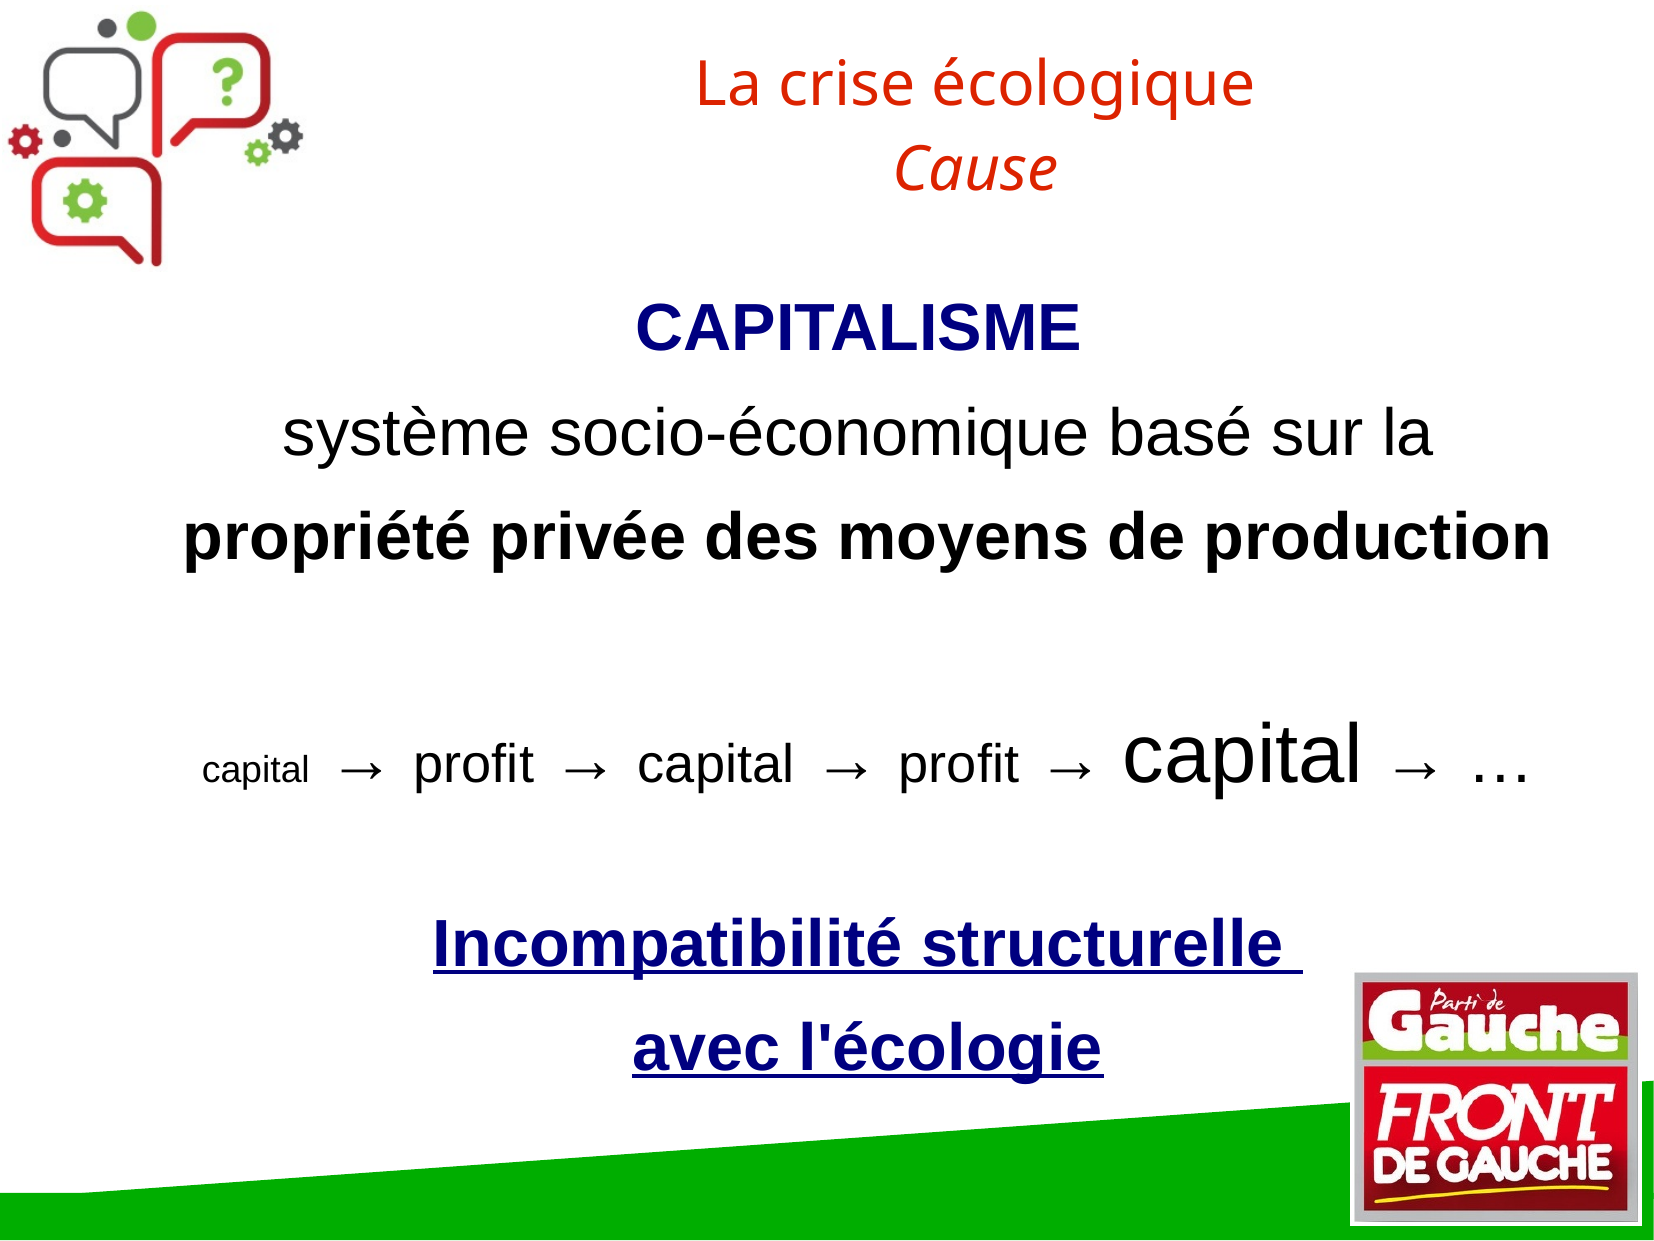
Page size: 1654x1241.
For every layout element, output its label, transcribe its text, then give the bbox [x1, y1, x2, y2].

picture [2, 5, 327, 272]
title La crise écologique Cause [320, 19, 1630, 227]
list CAPITALISME système socio-économique basé sur la propriété privée des moyens de production capital → profit → capital → profit → capital → … Incompatibilité structurelle avec l'écologie [35, 290, 1630, 1109]
picture [1350, 968, 1642, 1226]
